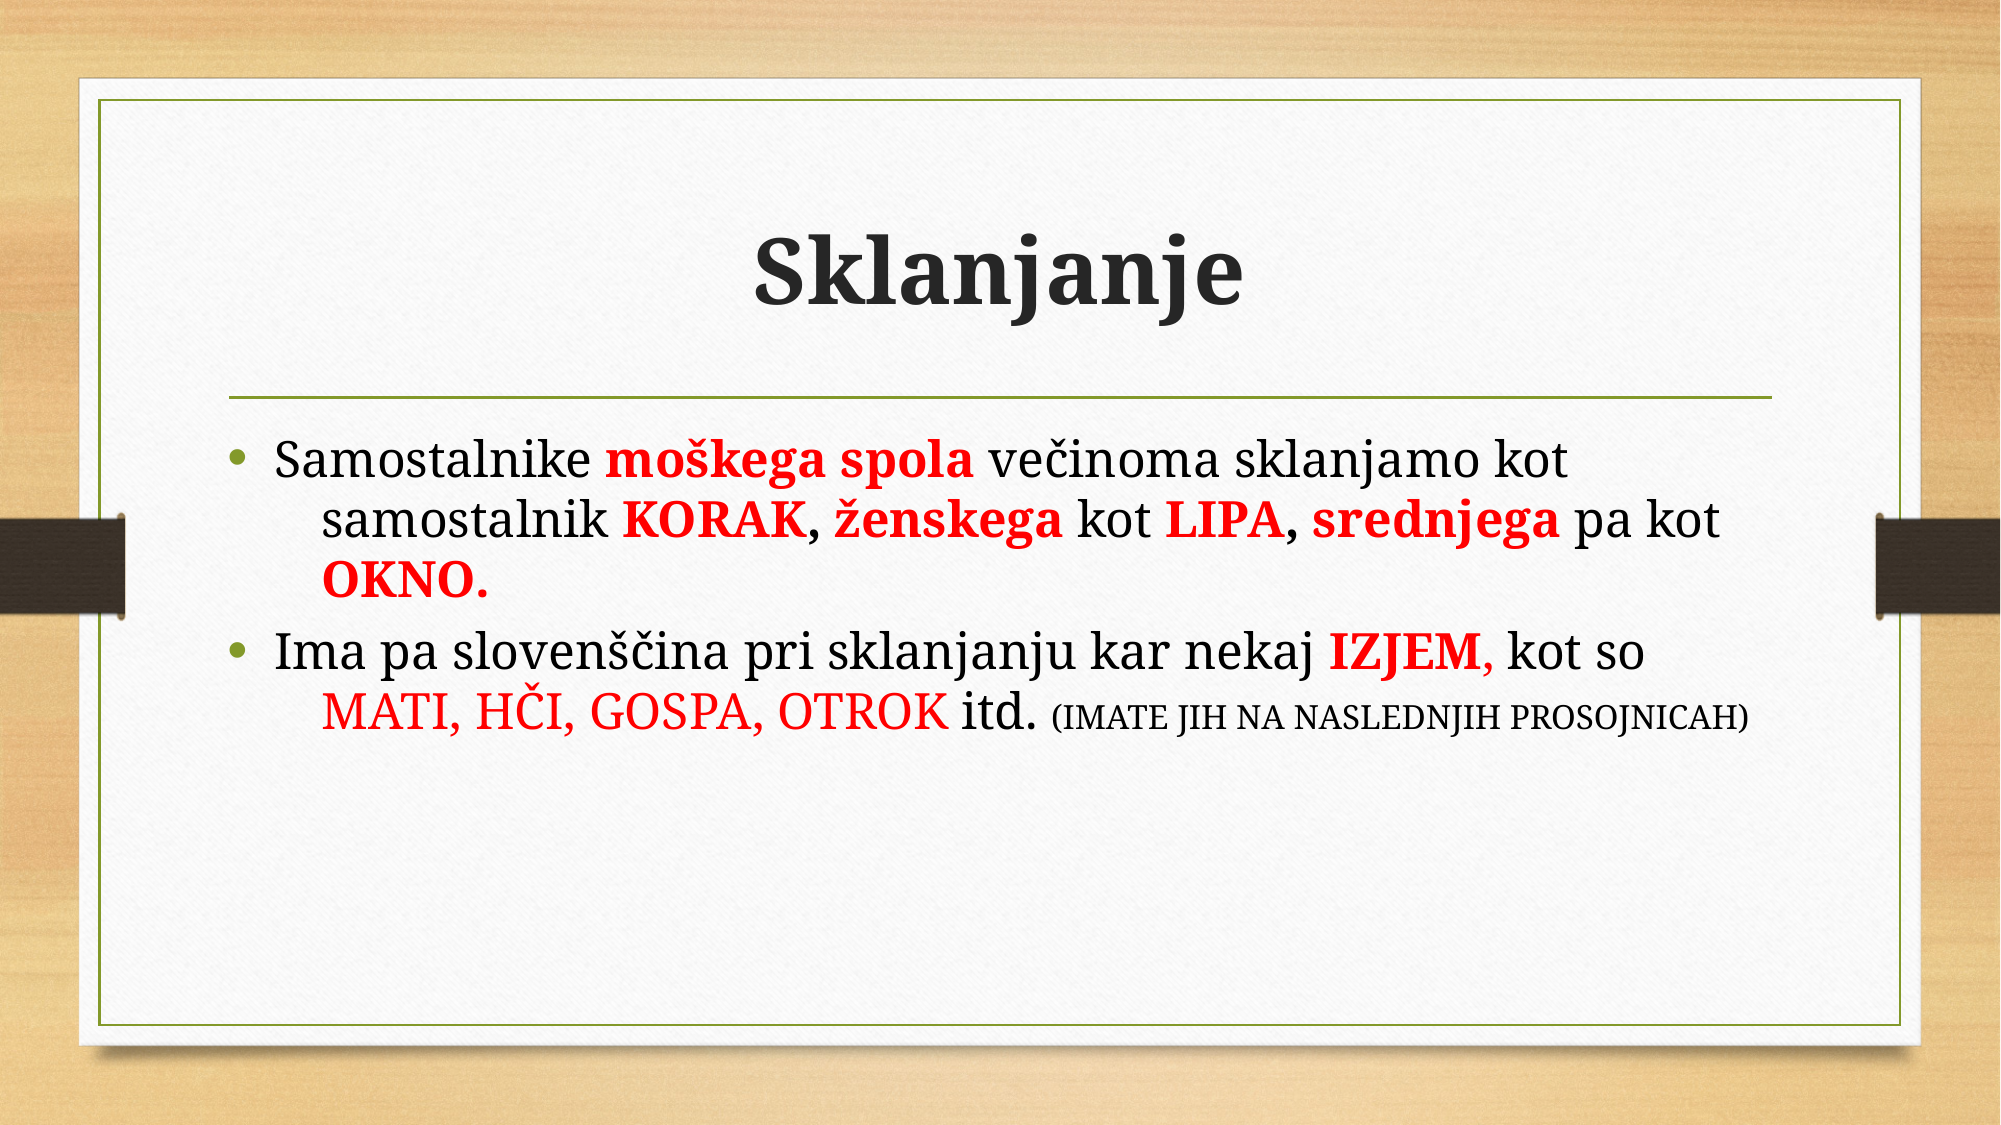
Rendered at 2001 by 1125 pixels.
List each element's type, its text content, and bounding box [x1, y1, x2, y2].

list Samostalnike moškega spola večinoma sklanjamo kot samostalnik KORAK, ženskega kot LIPA, srednjega pa kot OKNO. Ima pa slovenščina pri sklanjanju kar nekaj IZJEM, kot so MATI, HČI, GOSPA, OTROK itd. (IMATE JIH NA NASLEDNJIH PROSOJNICAH) [212, 419, 1788, 964]
title Sklanjanje [212, 161, 1788, 376]
